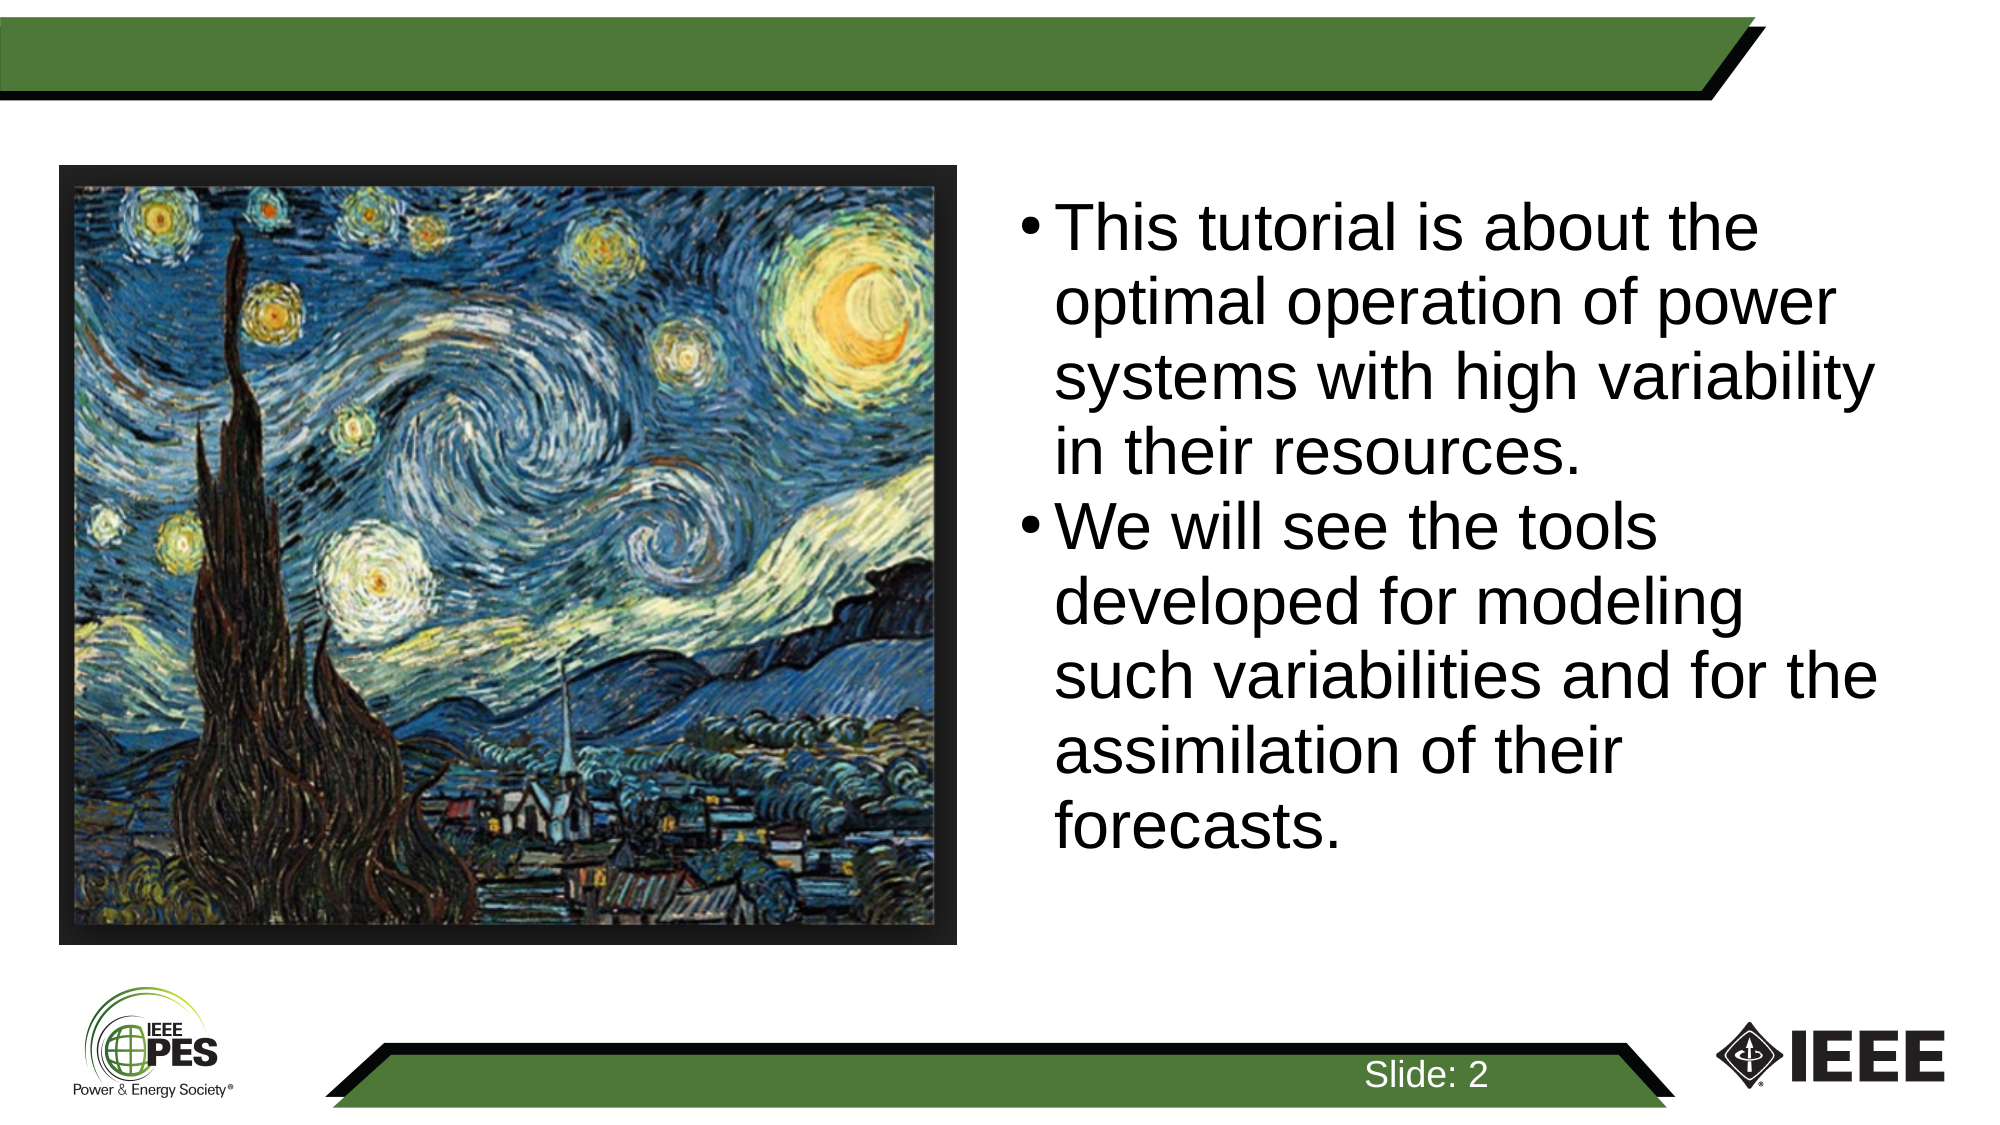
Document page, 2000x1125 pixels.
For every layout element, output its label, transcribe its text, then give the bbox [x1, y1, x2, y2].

picture [0, 0, 2000, 1125]
text_box This tutorial is about the optimal operation of power systems with high variability in their resources. We will see the tools developed for modeling such variabilities and for the assimilation of their forecasts. [1003, 182, 1902, 945]
